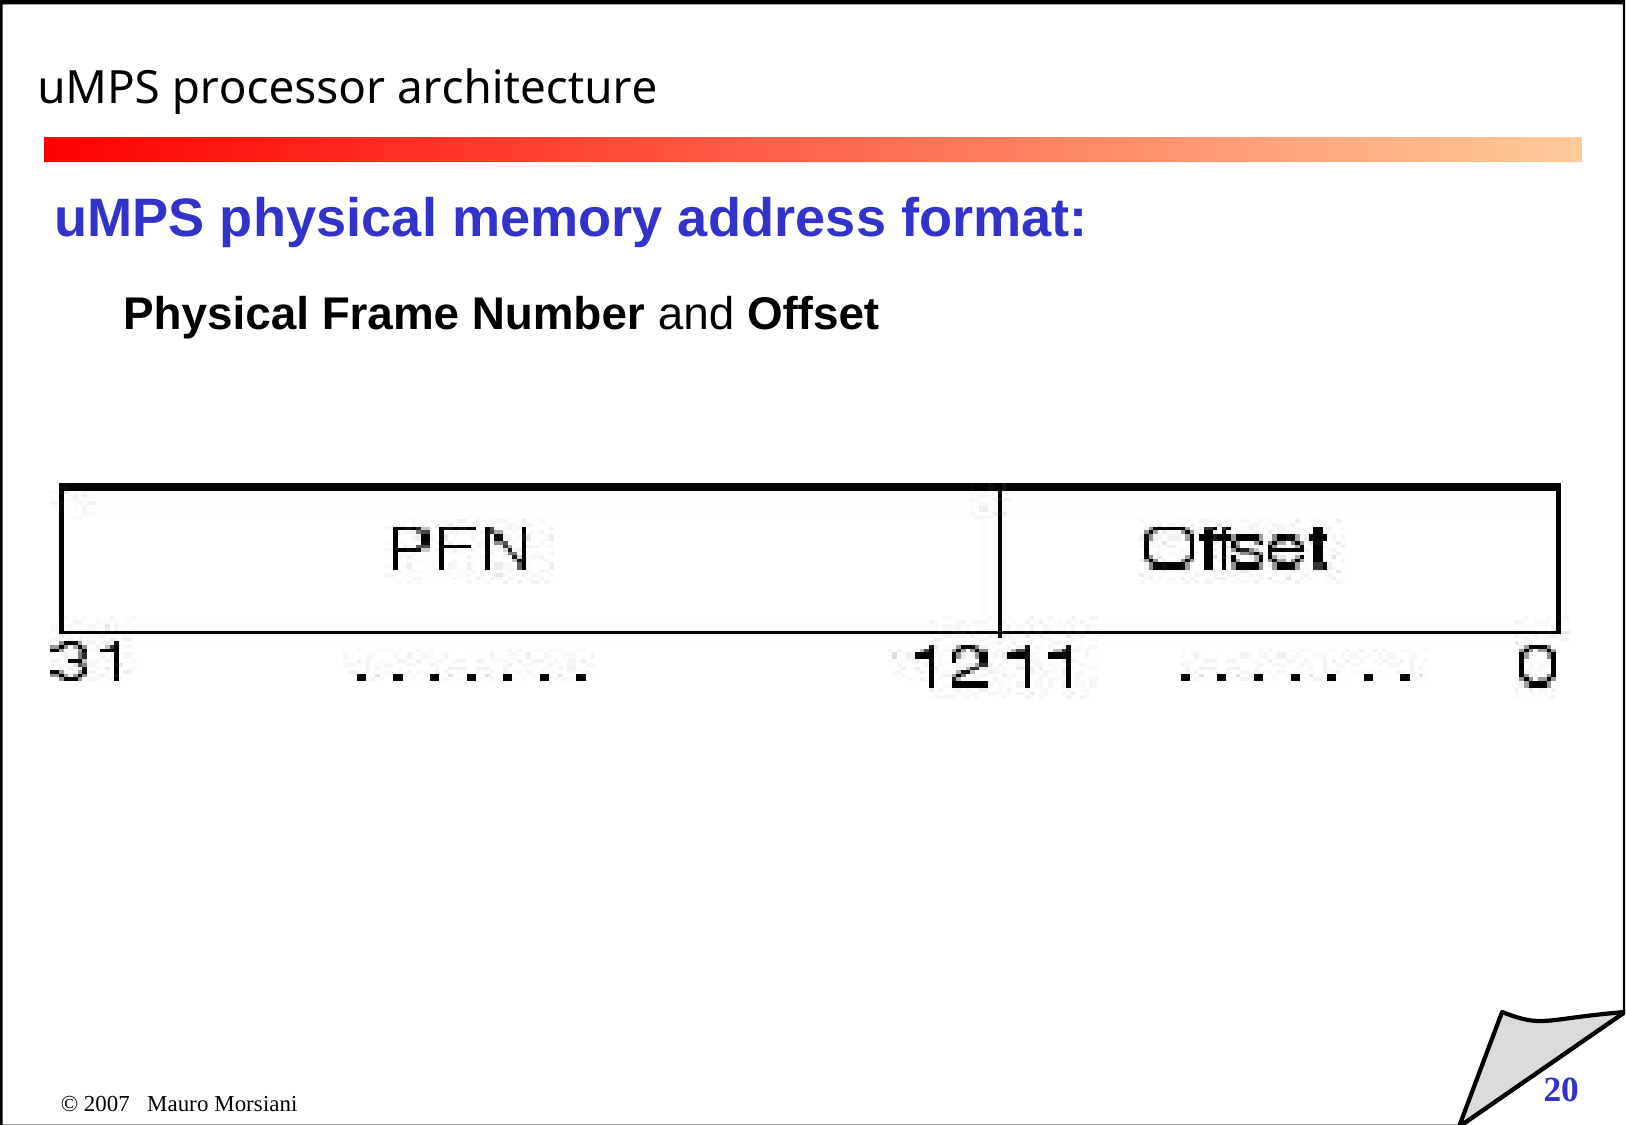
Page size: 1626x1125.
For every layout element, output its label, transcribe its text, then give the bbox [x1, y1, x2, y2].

title uMPS processor architecture [37, 44, 1587, 130]
picture [46, 466, 1584, 703]
list uMPS physical memory address format: Physical Frame Number and Offset [54, 187, 1557, 595]
